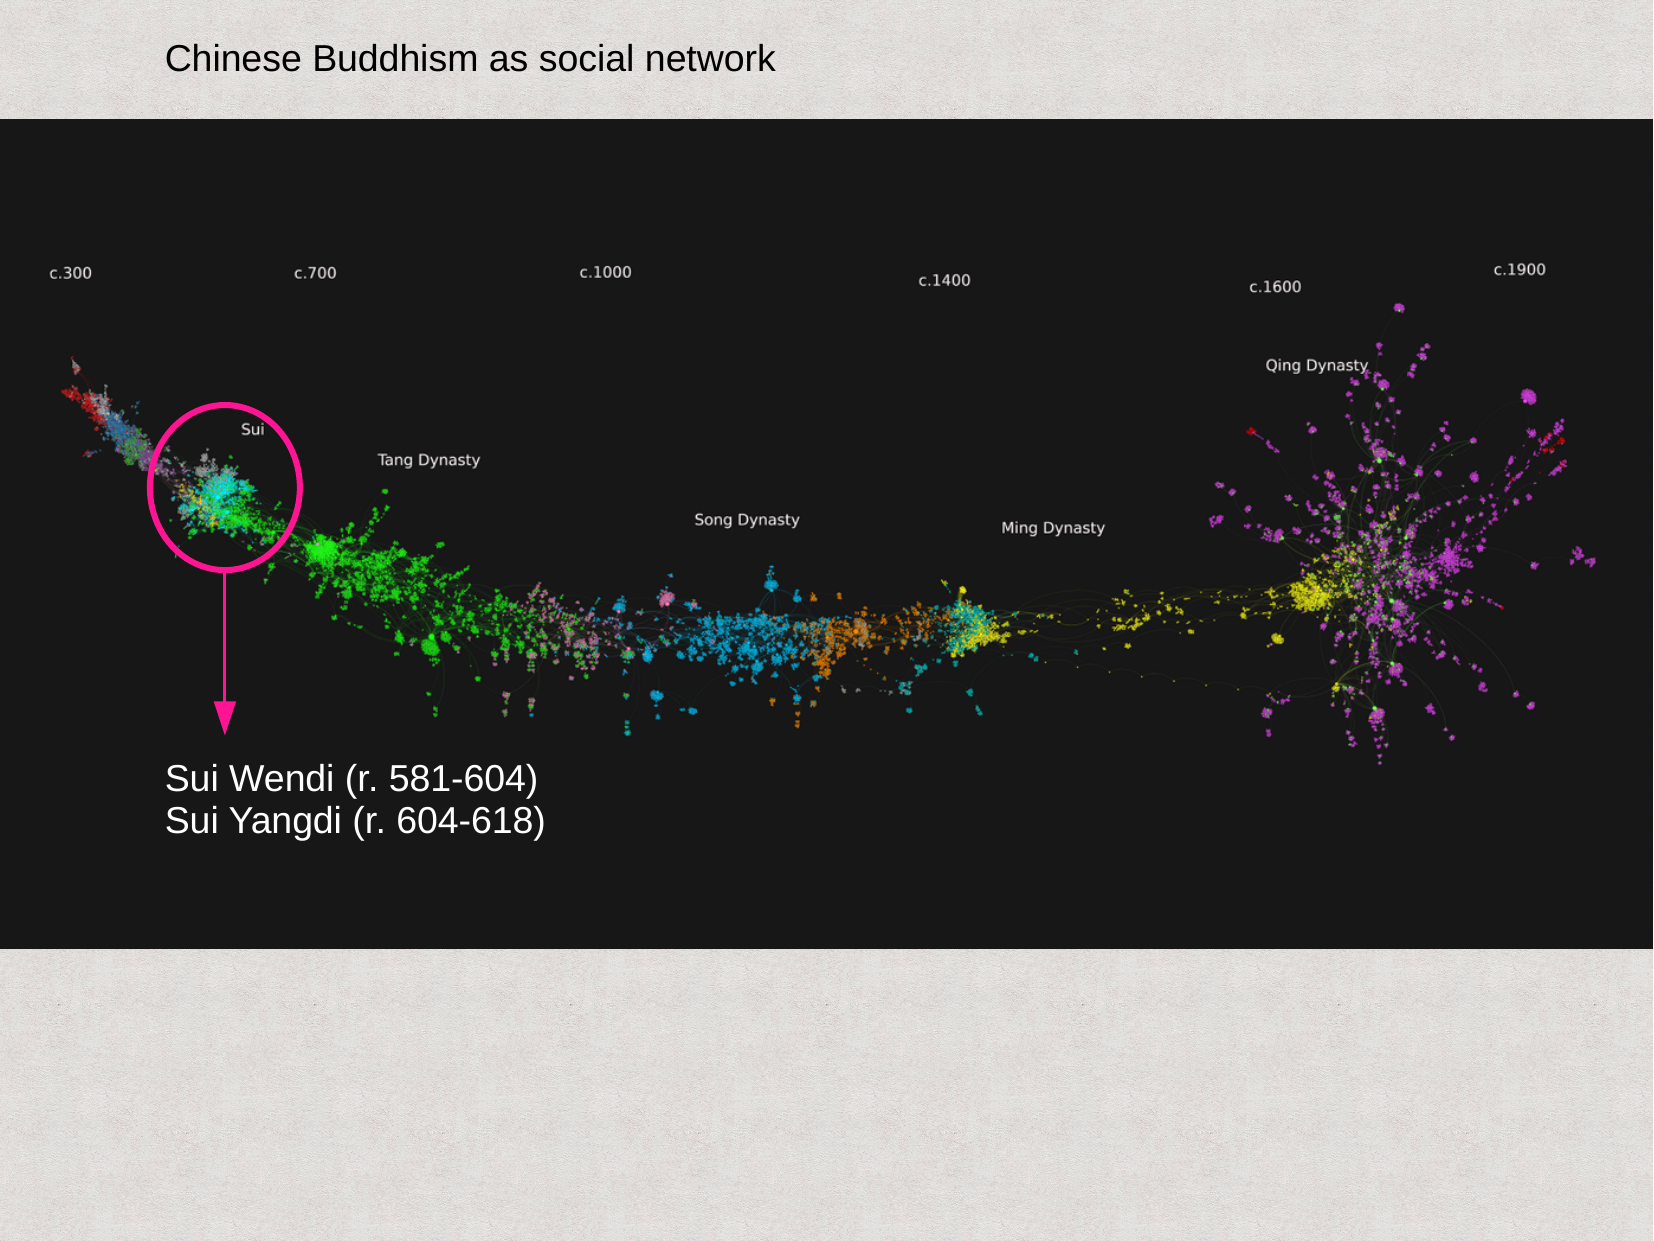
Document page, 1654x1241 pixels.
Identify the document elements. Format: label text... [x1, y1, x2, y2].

picture [0, 0, 1654, 1241]
text_box Chinese Buddhism as social network [149, 30, 1410, 87]
text_box Sui Wendi (r. 581-604) Sui Yangdi (r. 604-618) [149, 750, 600, 892]
